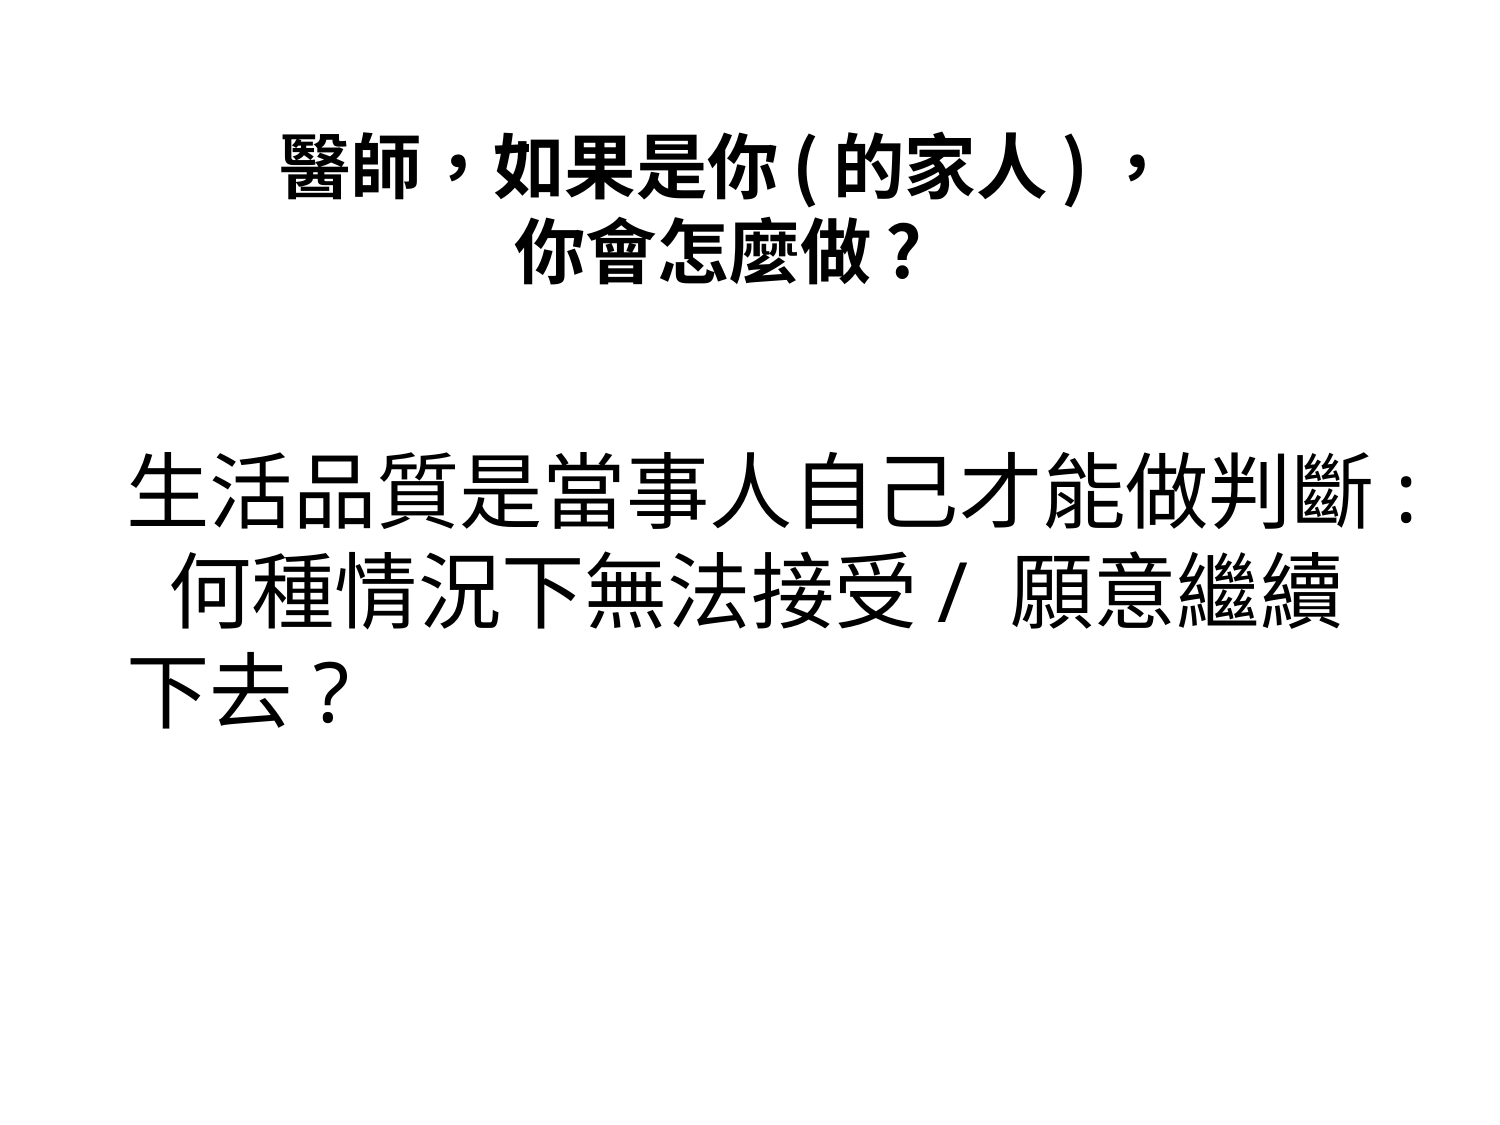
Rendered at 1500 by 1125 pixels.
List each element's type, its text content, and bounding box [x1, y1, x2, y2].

text_box 生活品質是當事人自己才能做判斷: 何種情況下無法接受/ 願意繼續下去? [112, 302, 1400, 1047]
title 醫師，如果是你(的家人)， 你會怎麼做? [51, 113, 1402, 302]
